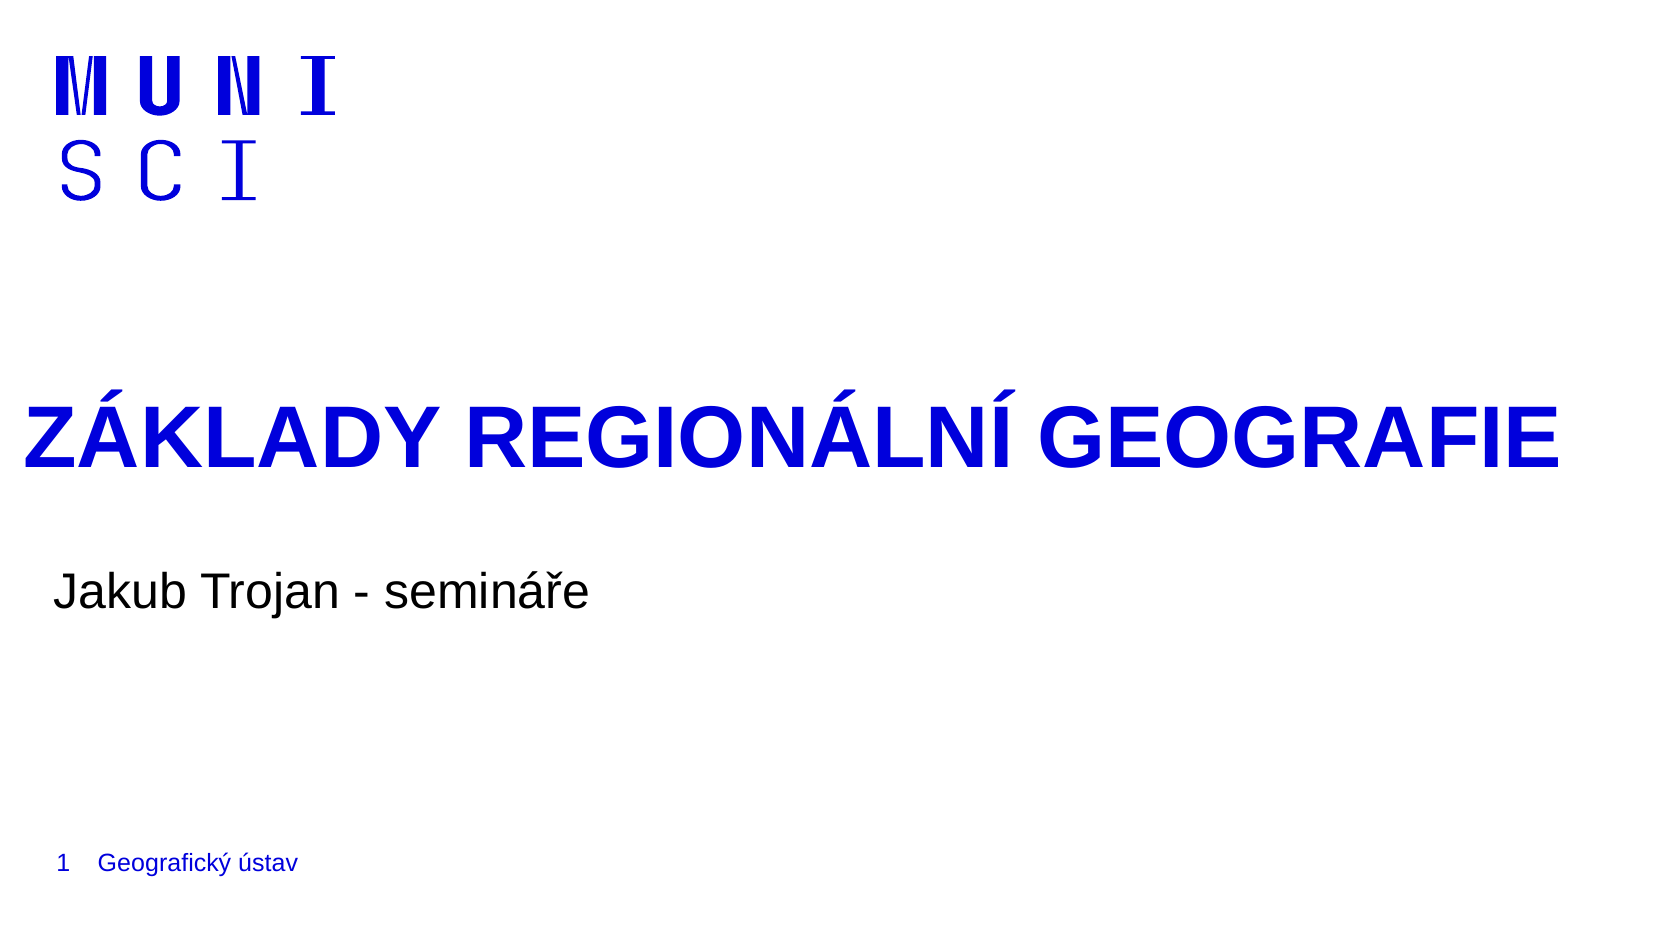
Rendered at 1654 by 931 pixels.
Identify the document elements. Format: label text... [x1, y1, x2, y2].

footer Geografický ústav [97, 844, 1172, 879]
slide_number <číslo> [56, 844, 91, 879]
title ZÁKLADY REGIONÁLNÍ GEOGRAFIE [23, 393, 1630, 553]
subtitle Jakub Trojan - semináře [53, 558, 1595, 653]
